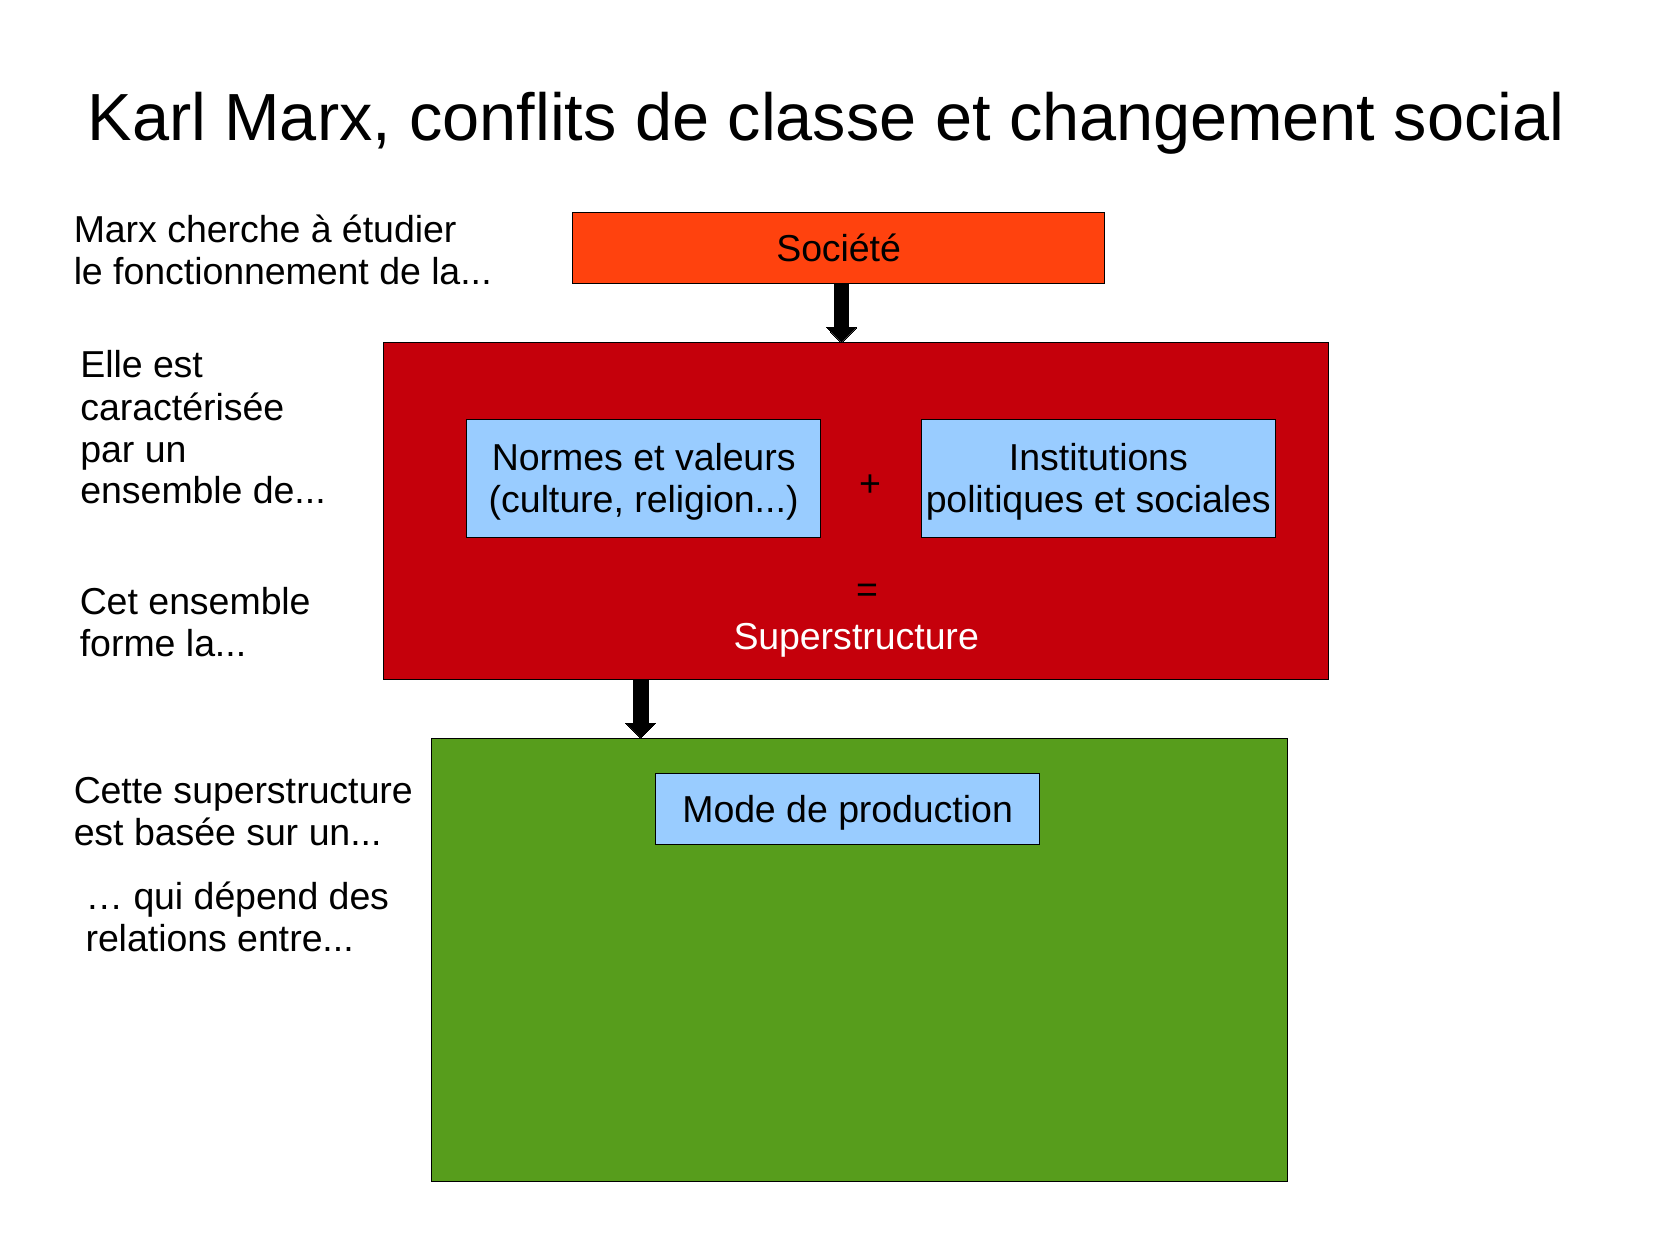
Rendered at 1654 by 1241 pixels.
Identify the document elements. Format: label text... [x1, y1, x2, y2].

text_box Normes et valeurs (culture, religion...) [466, 419, 821, 538]
text_box [826, 283, 857, 343]
text_box Cette superstructure est basée sur un... [59, 761, 429, 861]
text_box Marx cherche à étudier le fonctionnement de la... [59, 200, 519, 438]
text_box Mode de production [655, 773, 1040, 845]
text_box … qui dépend des relations entre... [70, 868, 416, 967]
text_box [431, 679, 1288, 1182]
text_box Elle est caractérisée par un ensemble de... [65, 336, 342, 520]
title Karl Marx, conflits de classe et changement social [82, 56, 1571, 178]
text_box Superstructure [383, 342, 1329, 680]
text_box + [844, 454, 897, 512]
text_box Cet ensemble forme la... [64, 572, 360, 672]
text_box Institutions politiques et sociales [921, 419, 1276, 538]
text_box = [841, 561, 893, 618]
text_box Société [572, 212, 1105, 284]
